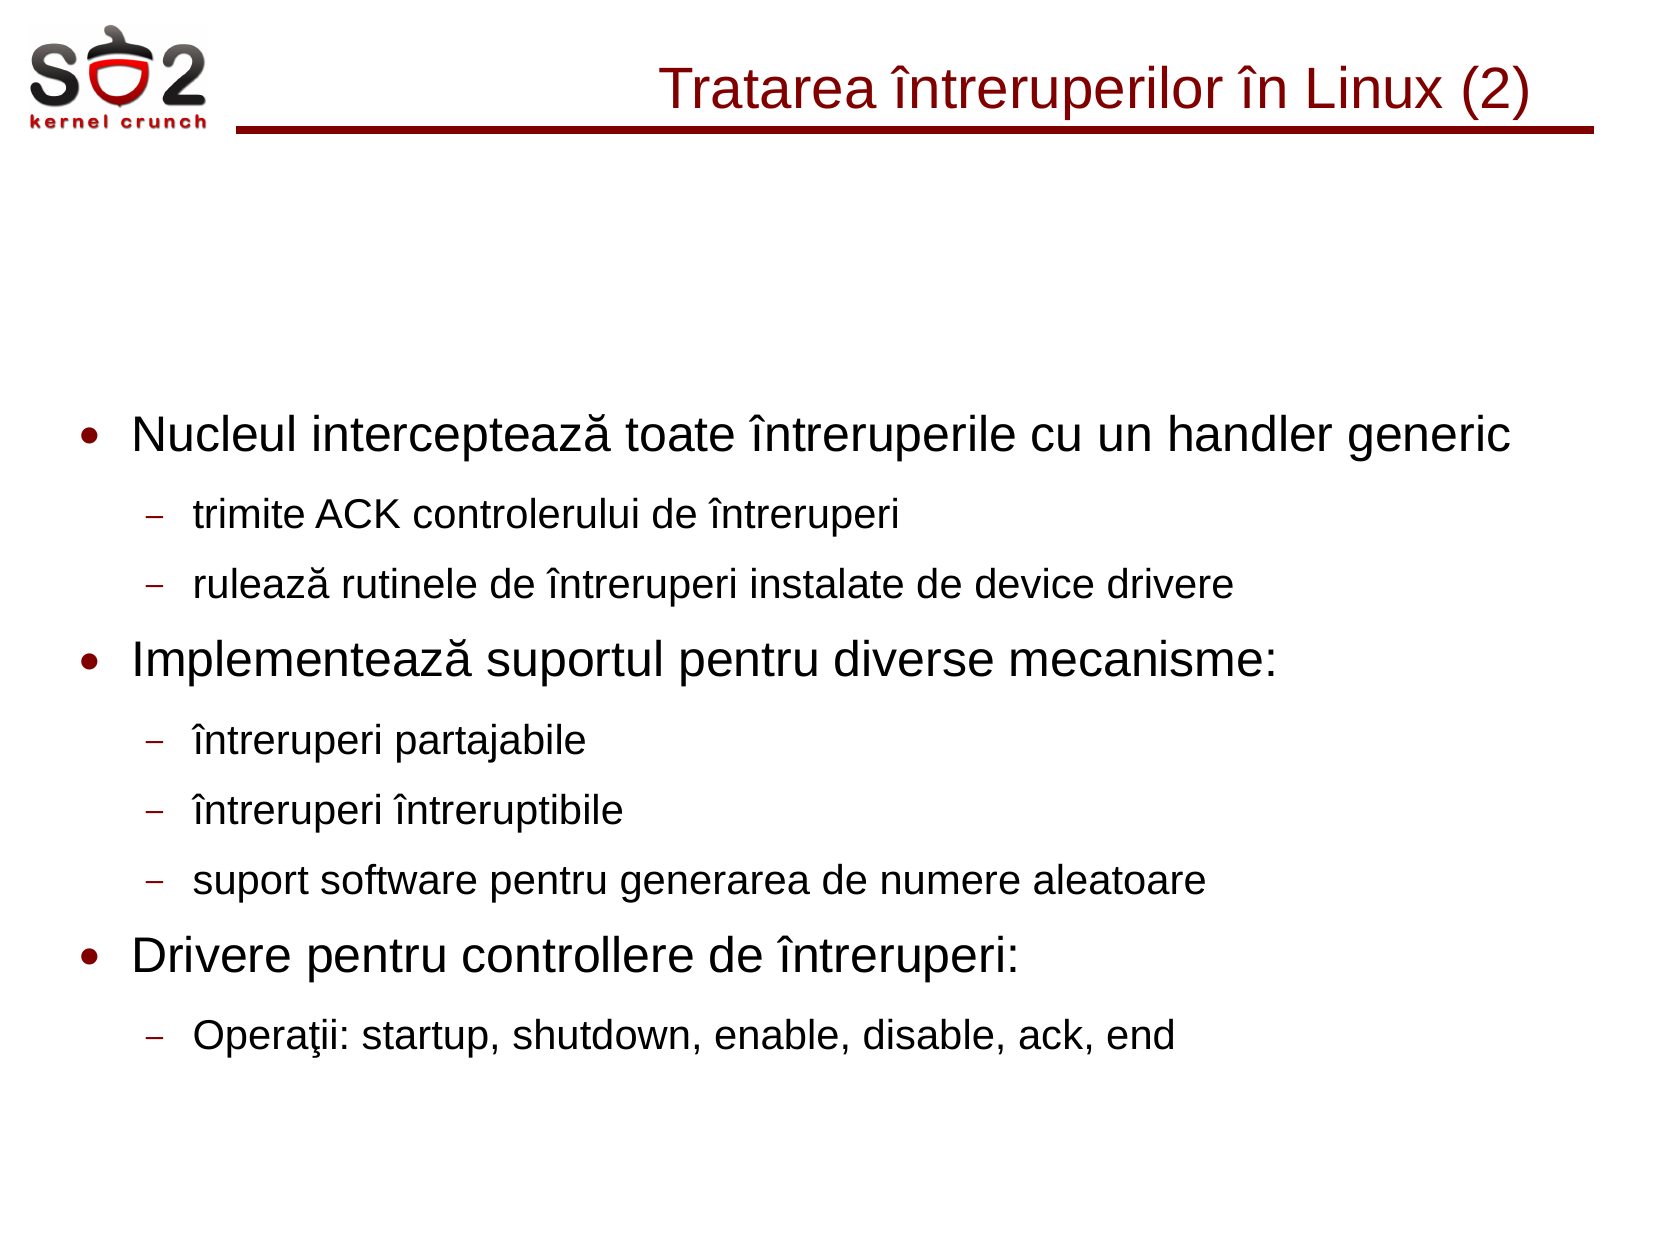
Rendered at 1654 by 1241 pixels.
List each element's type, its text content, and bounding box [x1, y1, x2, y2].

title Tratarea întreruperilor în Linux (2) [121, 0, 1534, 178]
picture [29, 23, 121, 130]
list Nucleul interceptează toate întreruperile cu un handler generic trimite ACK controlerului de întreruperi rulează rutinele de întreruperi instalate de device drivere Implementează suportul pentru diverse mecanisme: întreruperi partajabile întreruperi întreruptibile suport software pentru generarea de numere aleatoare Drivere pentru controllere de întreruperi: Operaţii: startup, shutdown, enable, disable, ack, end [60, 341, 1654, 1123]
